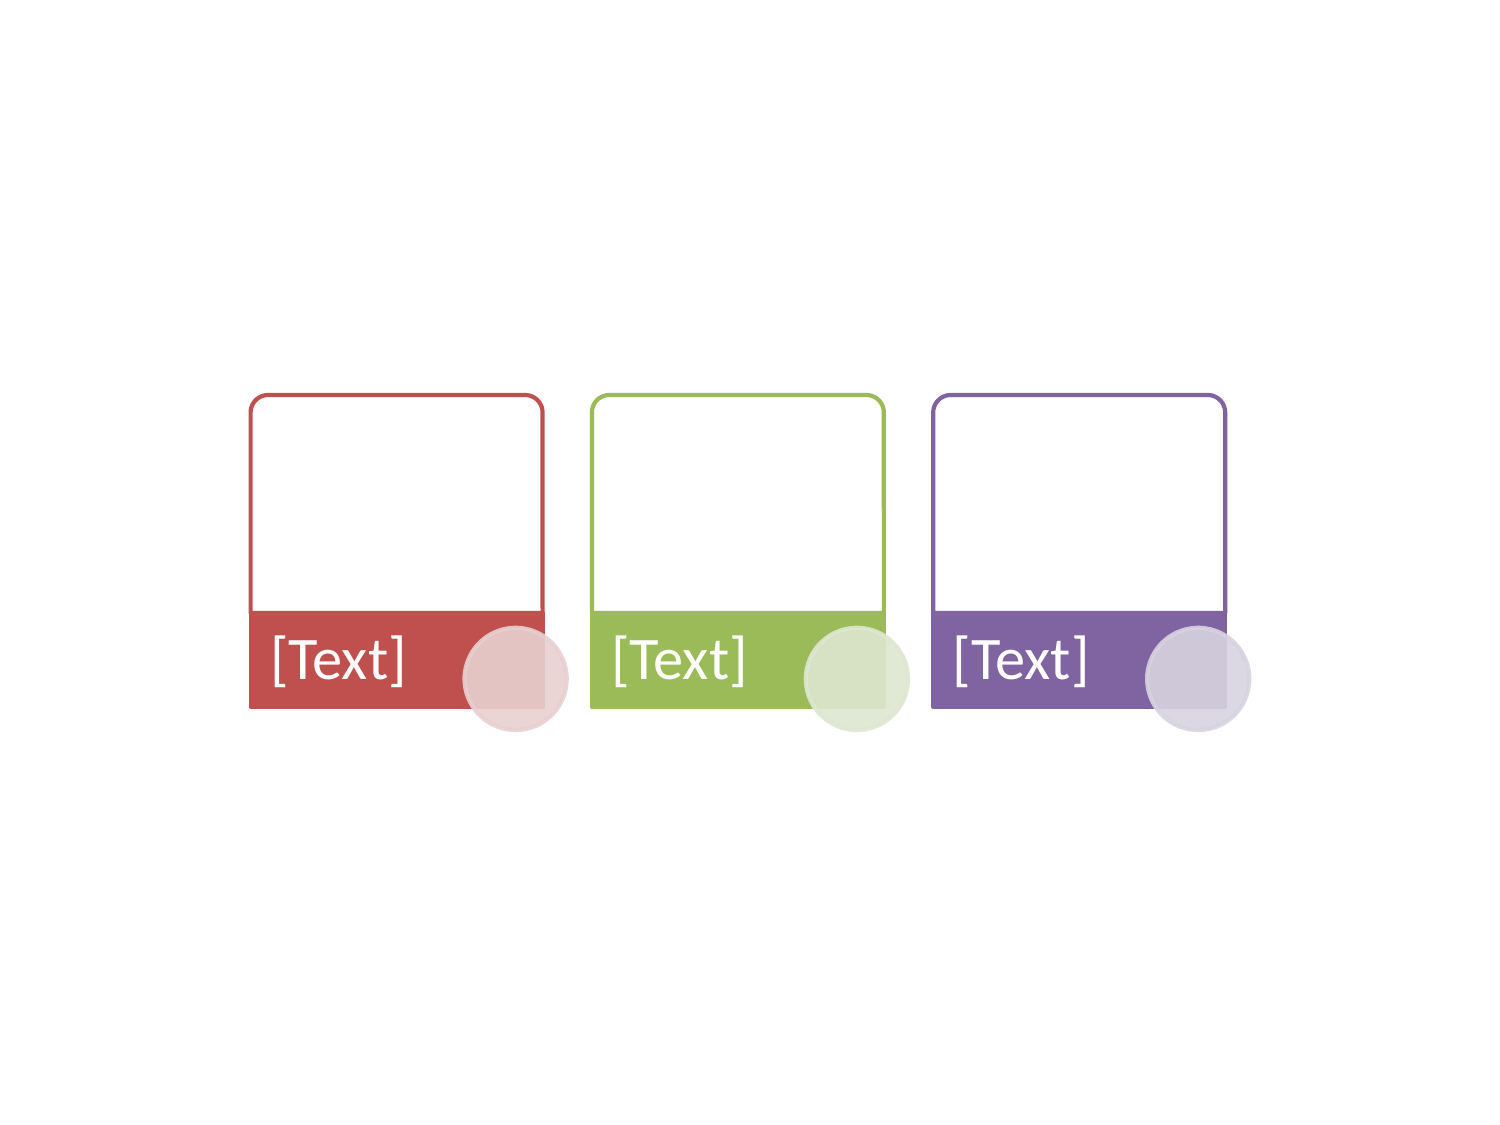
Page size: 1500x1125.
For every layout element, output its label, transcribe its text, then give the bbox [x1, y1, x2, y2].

text_box [591, 395, 884, 612]
text_box [Text] [591, 612, 884, 707]
text_box [250, 395, 543, 612]
text_box [1147, 627, 1250, 730]
text_box [805, 627, 908, 730]
text_box [933, 395, 1226, 612]
text_box [464, 627, 567, 730]
text_box [Text] [933, 612, 1226, 707]
text_box [Text] [250, 612, 543, 707]
